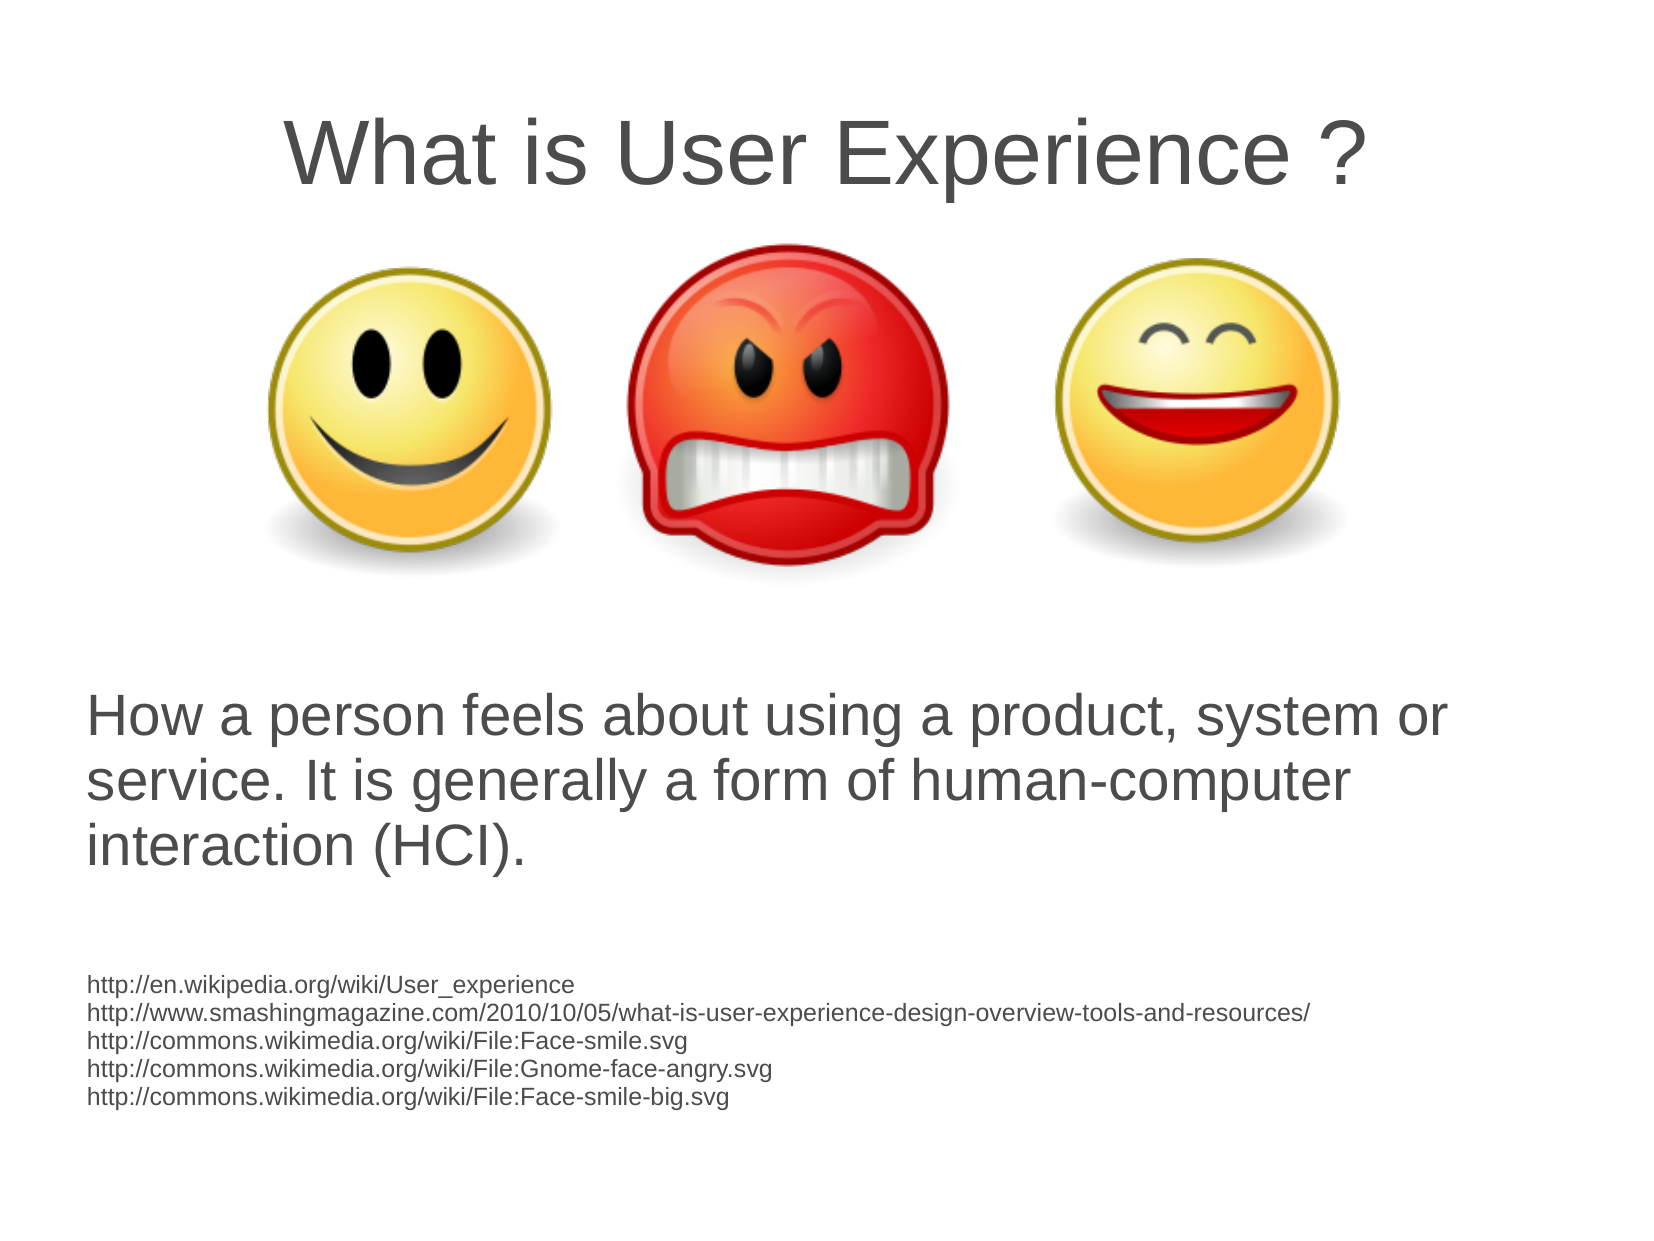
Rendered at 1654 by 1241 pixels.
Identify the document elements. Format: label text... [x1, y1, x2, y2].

picture [225, 234, 591, 601]
subtitle How a person feels about using a product, system or service. It is generally a form of human-computer interaction (HCI). http://en.wikipedia.org/wiki/User_experience http://www.smashingmagazine.com/2010/10/05/what-is-user-experience-design-overview-tools-and-resources/ http://commons.wikimedia.org/wiki/File:Face-smile.svg http://commons.wikimedia.org/wiki/File:Gnome-face-angry.svg http://commons.wikimedia.org/wiki/File:Face-smile-big.svg [86, 675, 1576, 1119]
picture [605, 222, 972, 589]
picture [1012, 224, 1379, 591]
title What is User Experience ? [82, 56, 1571, 250]
